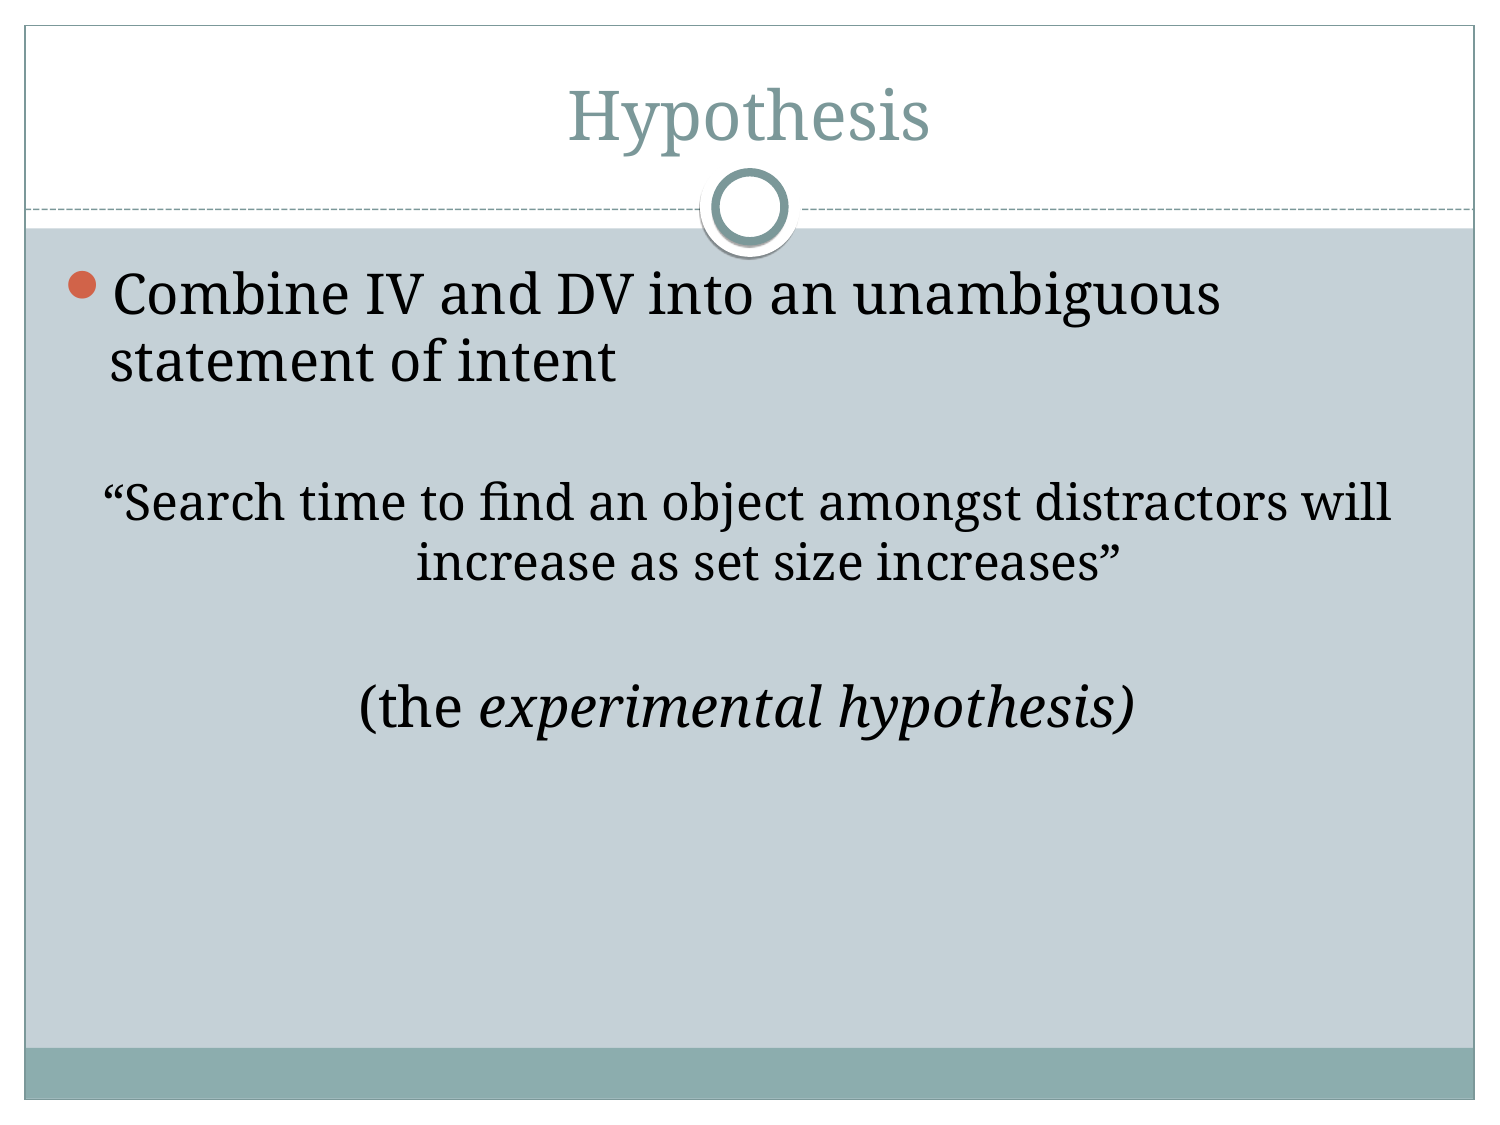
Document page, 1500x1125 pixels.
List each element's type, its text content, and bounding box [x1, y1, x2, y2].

title Hypothesis [49, 37, 1450, 162]
list Combine IV and DV into an unambiguous statement of intent “Search time to find an object amongst distractors will increase as set size increases” (the experimental hypothesis) [49, 250, 1445, 1001]
